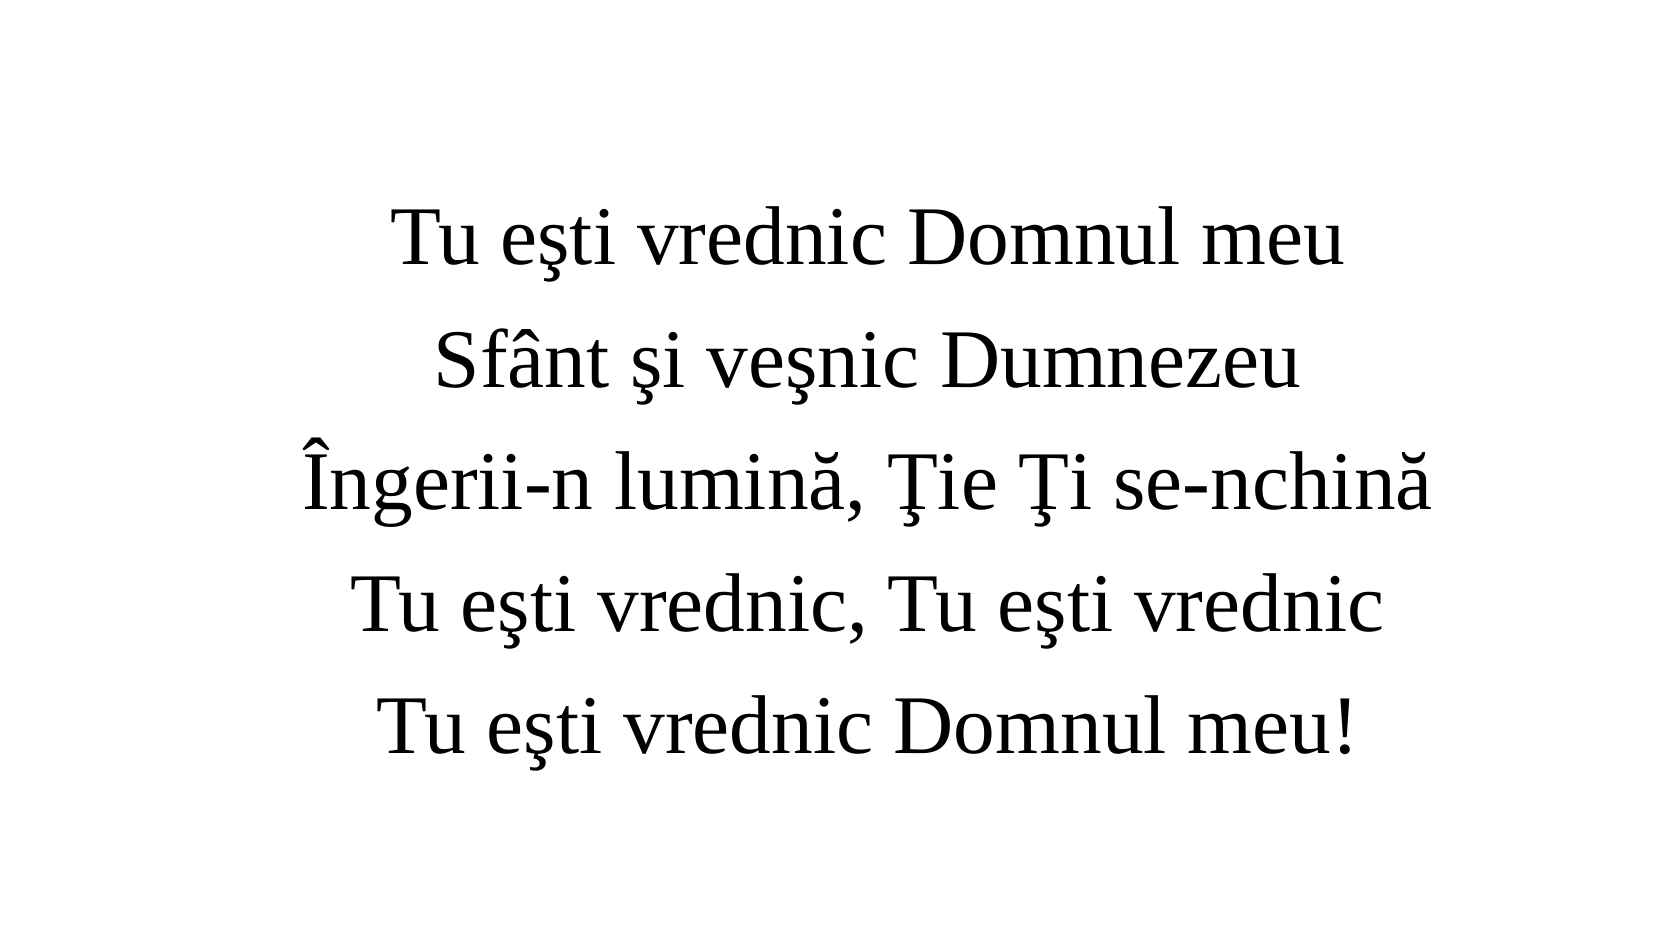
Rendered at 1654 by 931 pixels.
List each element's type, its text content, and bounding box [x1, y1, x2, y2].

subtitle Tu eşti vrednic Domnul meu Sfânt şi veşnic Dumnezeu Îngerii-n lumină, Ţie Ţi se-nchină Tu eşti vrednic, Tu eşti vrednic Tu eşti vrednic Domnul meu! [153, 177, 1583, 775]
